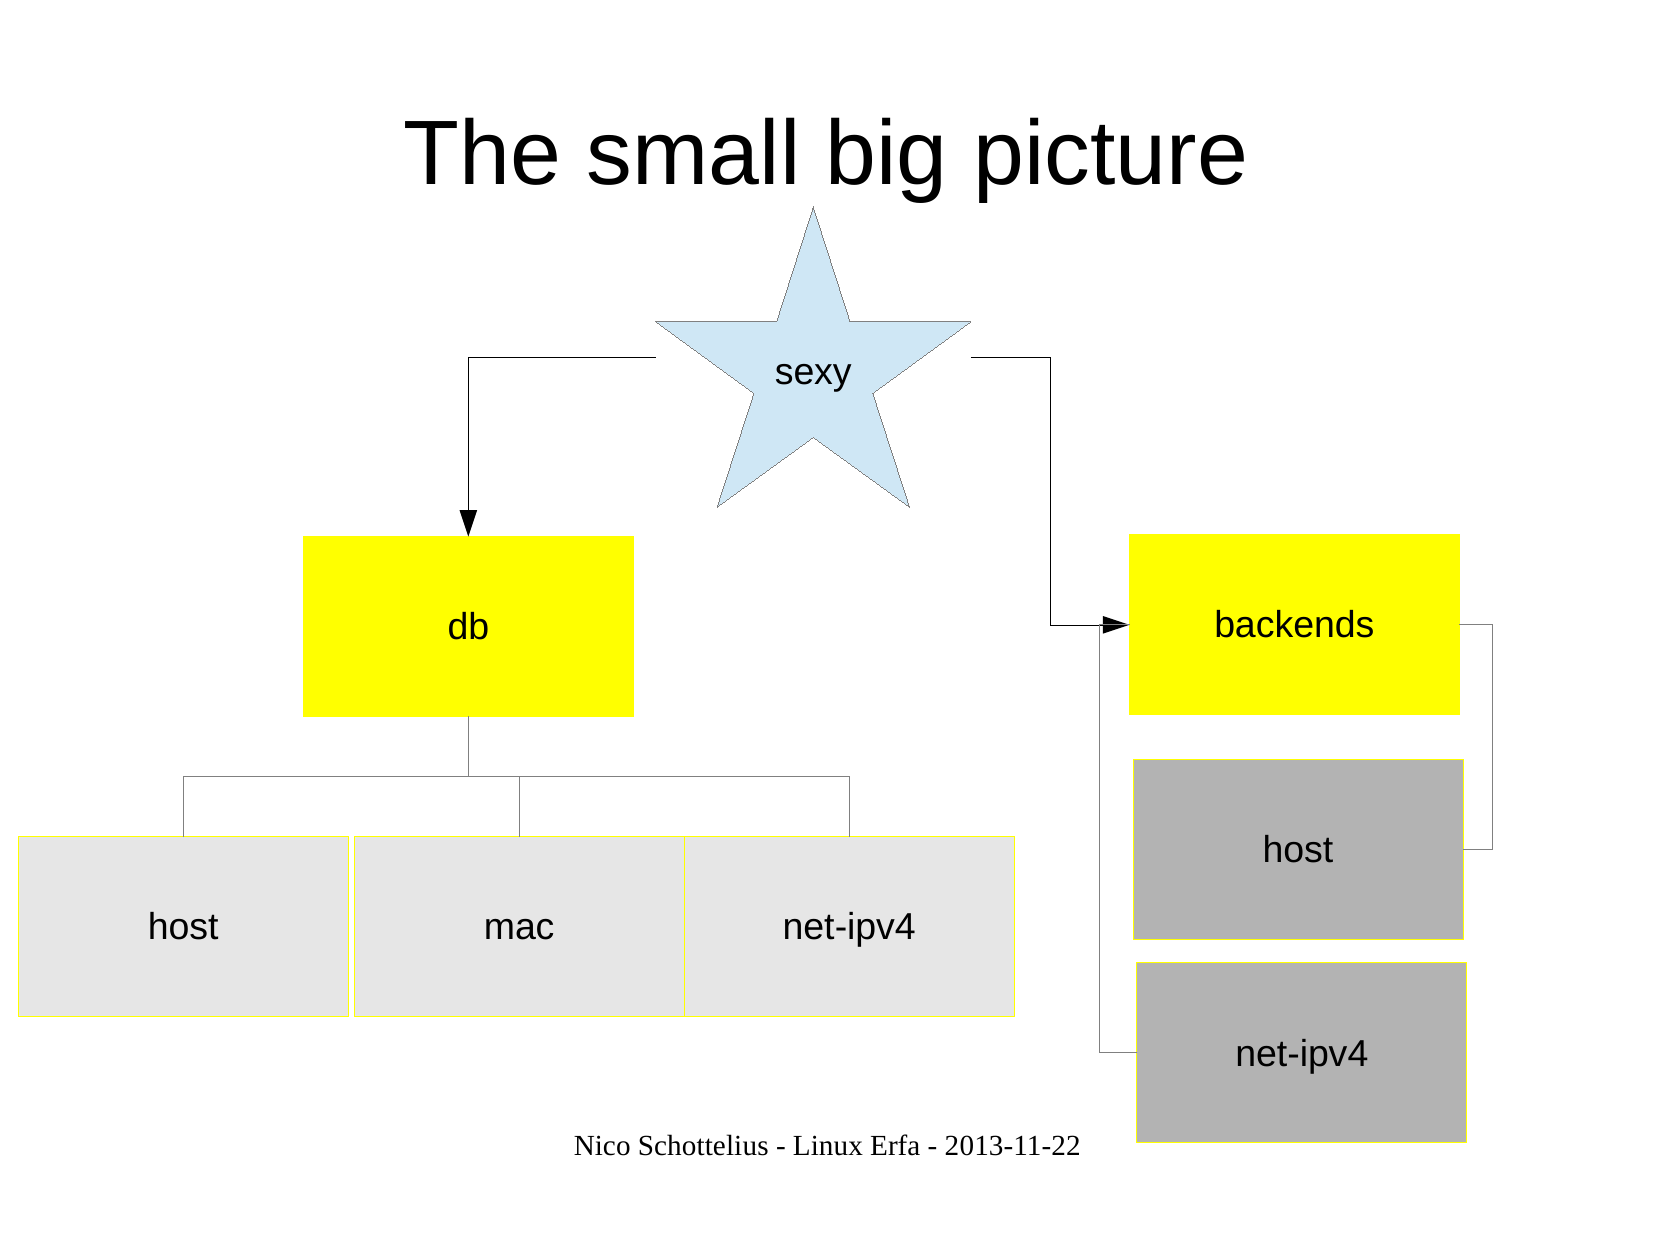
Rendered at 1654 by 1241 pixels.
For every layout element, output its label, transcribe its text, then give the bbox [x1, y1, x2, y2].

text_box net-ipv4 [684, 836, 1015, 1017]
text_box host [1133, 759, 1464, 940]
text_box mac [354, 836, 684, 1017]
text_box host [18, 836, 349, 1017]
title The small big picture [82, 49, 1571, 257]
text_box net-ipv4 [1136, 962, 1467, 1143]
text_box backends [1129, 534, 1460, 715]
text_box db [303, 536, 634, 717]
text_box sexy [655, 206, 971, 508]
